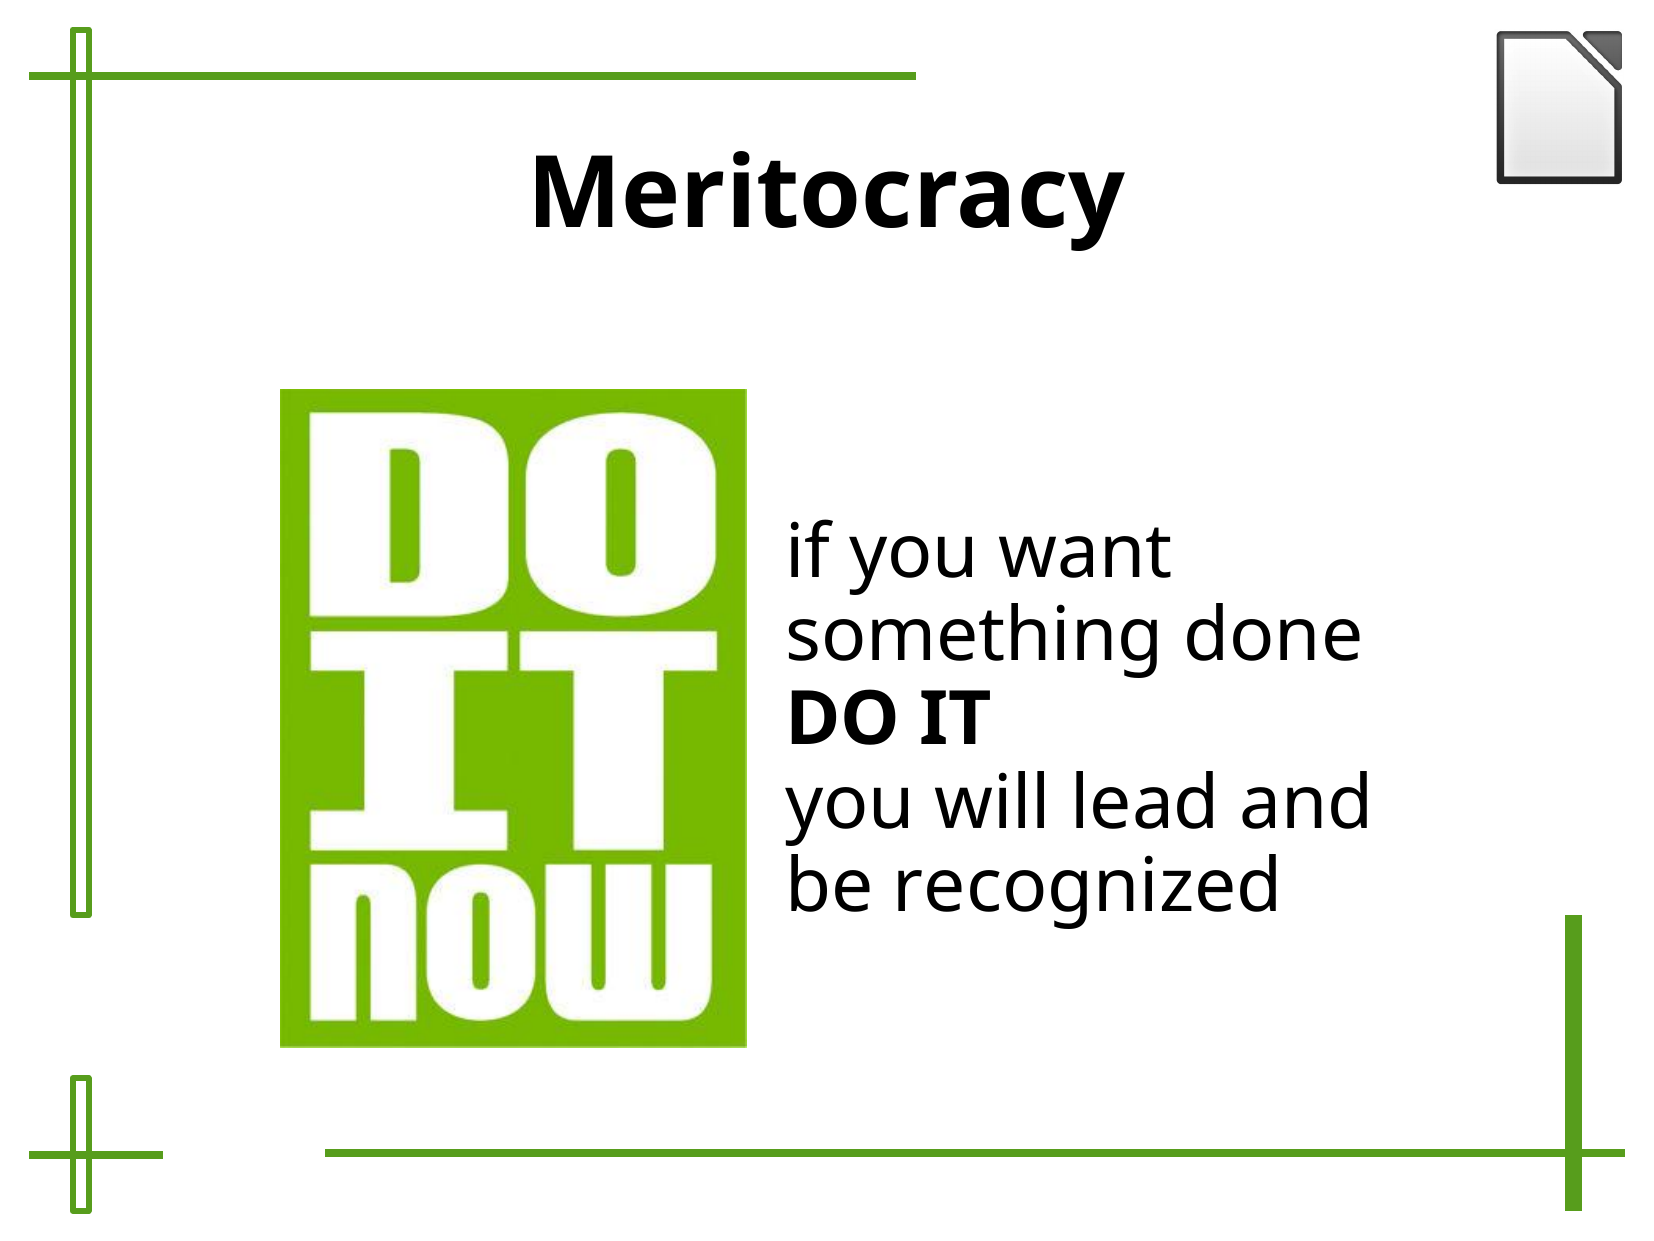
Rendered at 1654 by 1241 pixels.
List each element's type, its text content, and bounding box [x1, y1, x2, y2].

text_box if you want something done DO IT you will lead and be recognized [770, 502, 1386, 943]
picture [1494, 29, 1624, 186]
title Meritocracy [118, 118, 1536, 260]
picture [280, 389, 747, 1048]
